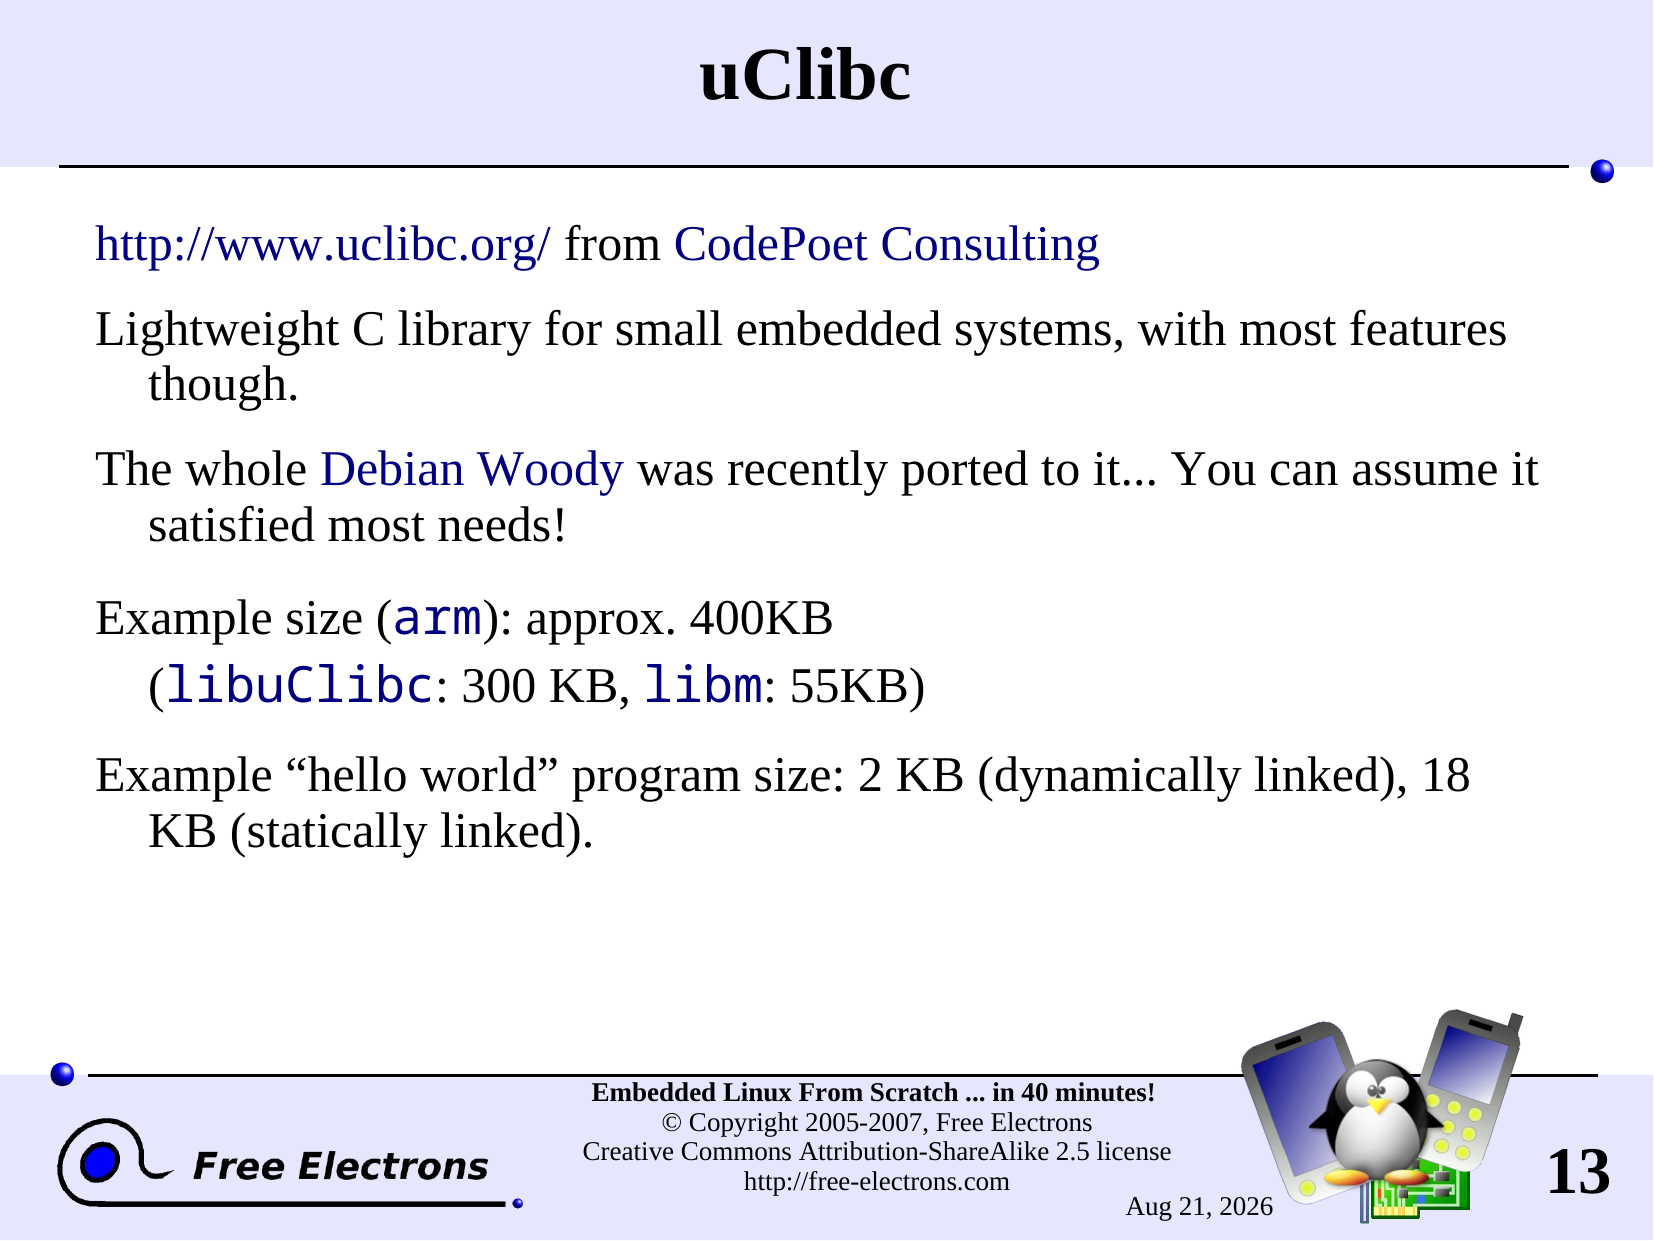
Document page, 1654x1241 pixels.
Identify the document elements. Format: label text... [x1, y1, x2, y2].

title uClibc [60, 18, 1551, 132]
list http://www.uclibc.org/ from CodePoet Consulting Lightweight C library for small embedded systems, with most features though. The whole Debian Woody was recently ported to it... You can assume it satisfied most needs! Example size (arm): approx. 400KB (libuClibc: 300 KB, libm: 55KB) Example “hello world” program size: 2 KB (dynamically linked), 18 KB (statically linked). [77, 216, 1549, 1066]
picture [1231, 1066, 1521, 1241]
picture [50, 1107, 527, 1216]
